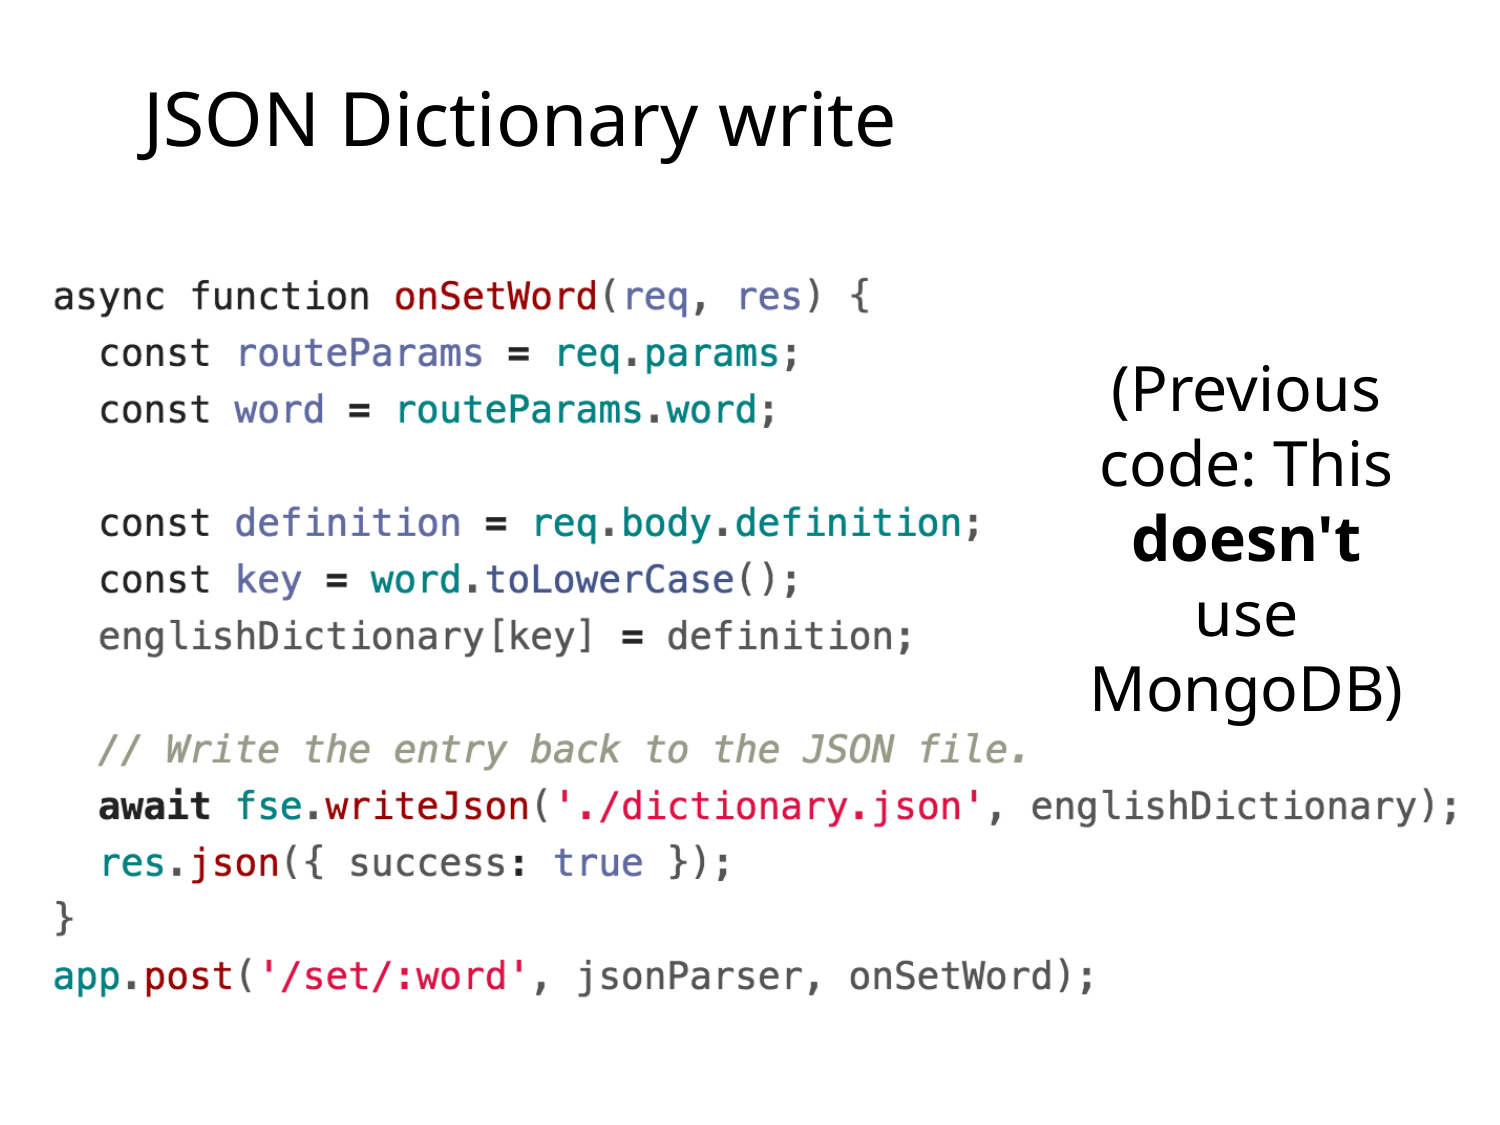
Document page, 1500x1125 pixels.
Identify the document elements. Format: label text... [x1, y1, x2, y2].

picture [24, 259, 1485, 1029]
title JSON Dictionary write [128, 56, 1372, 183]
title (Previous code: This doesn't use MongoDB) [1057, 334, 1437, 616]
